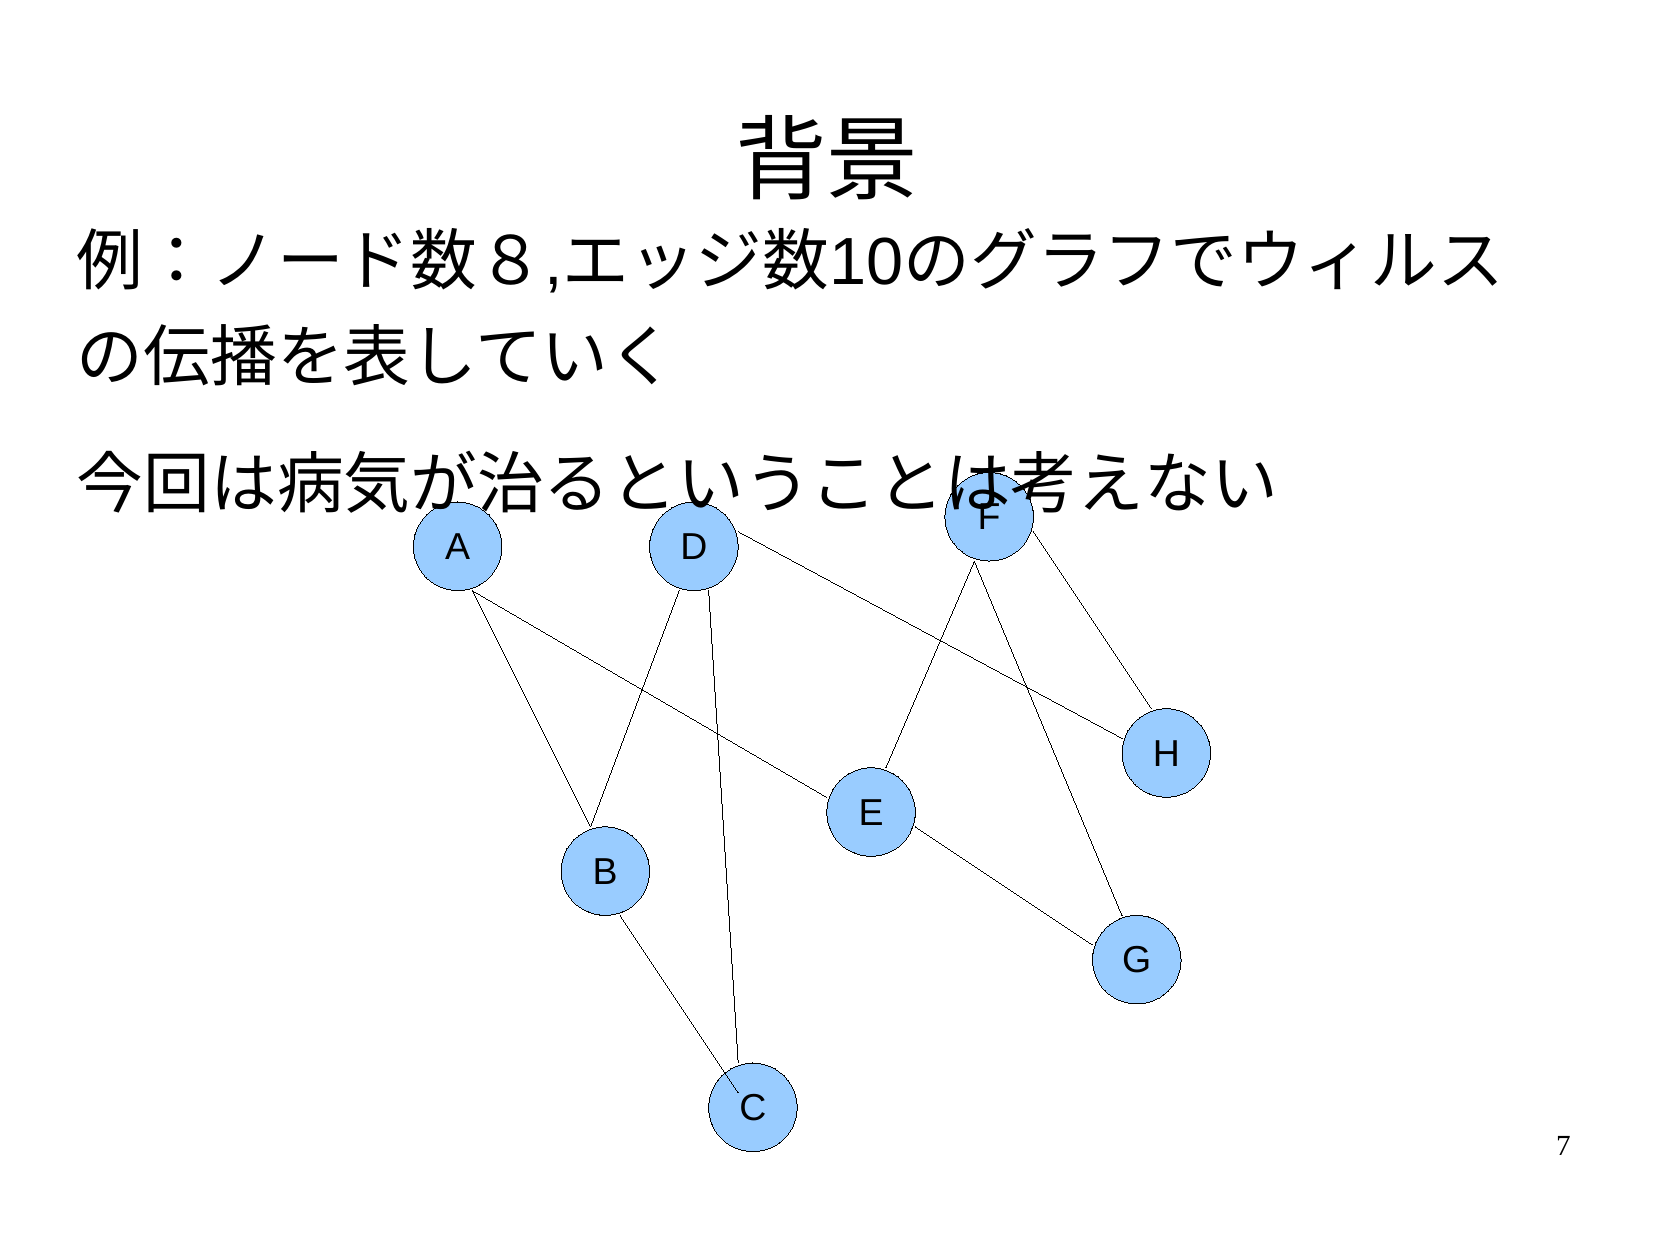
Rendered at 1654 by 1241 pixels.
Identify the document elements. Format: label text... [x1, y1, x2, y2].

title 背景 [82, 49, 1571, 257]
text_box C [709, 1114, 797, 1152]
list 例：ノード数８,エッジ数10のグラフでウィルスの伝播を表していく 今回は病気が治るということは考えない [76, 206, 1565, 1114]
